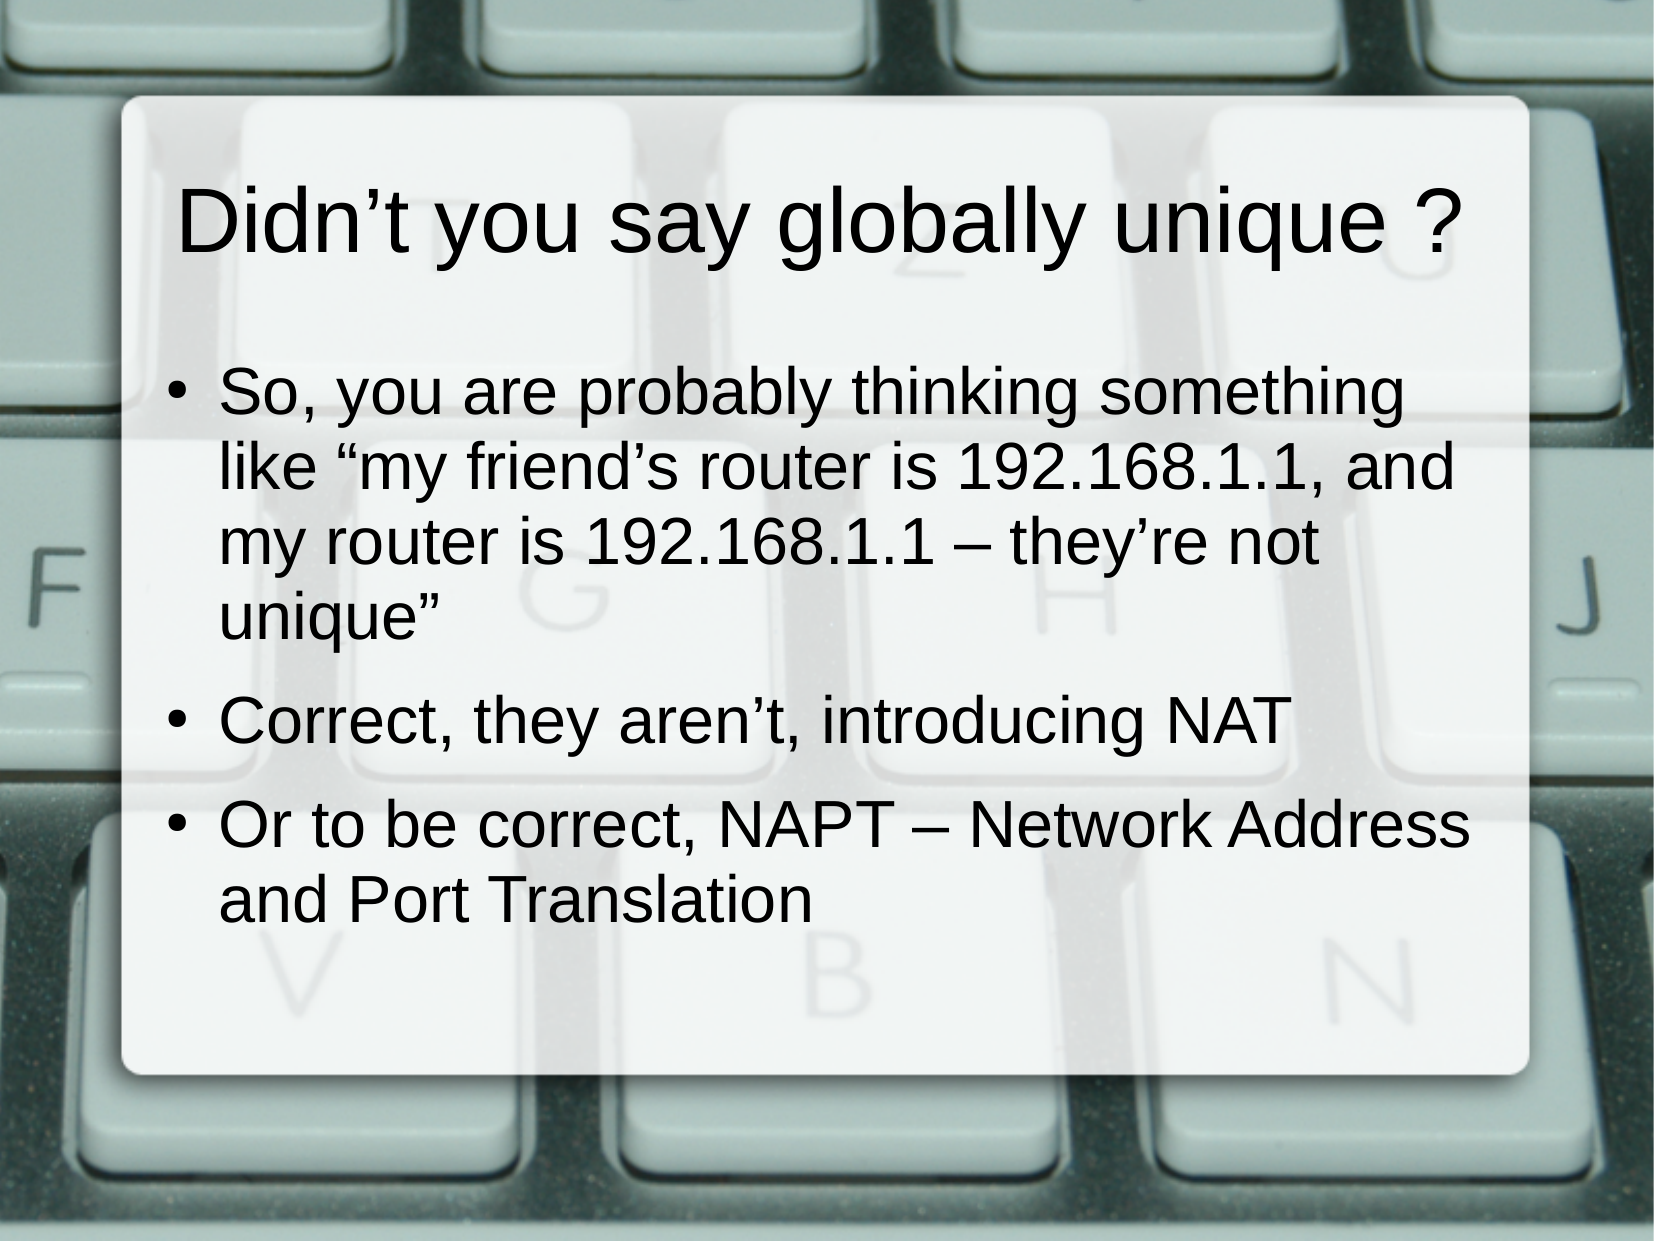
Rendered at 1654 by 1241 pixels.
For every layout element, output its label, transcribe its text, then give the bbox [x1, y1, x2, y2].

picture [0, 0, 1654, 1241]
list So, you are probably thinking something like “my friend’s router is 192.168.1.1, and my router is 192.168.1.1 – they’re not unique” Correct, they aren’t, introducing NAT Or to be correct, NAPT – Network Address and Port Translation [147, 354, 1506, 1049]
title Didn’t you say globally unique ? [135, 125, 1506, 318]
